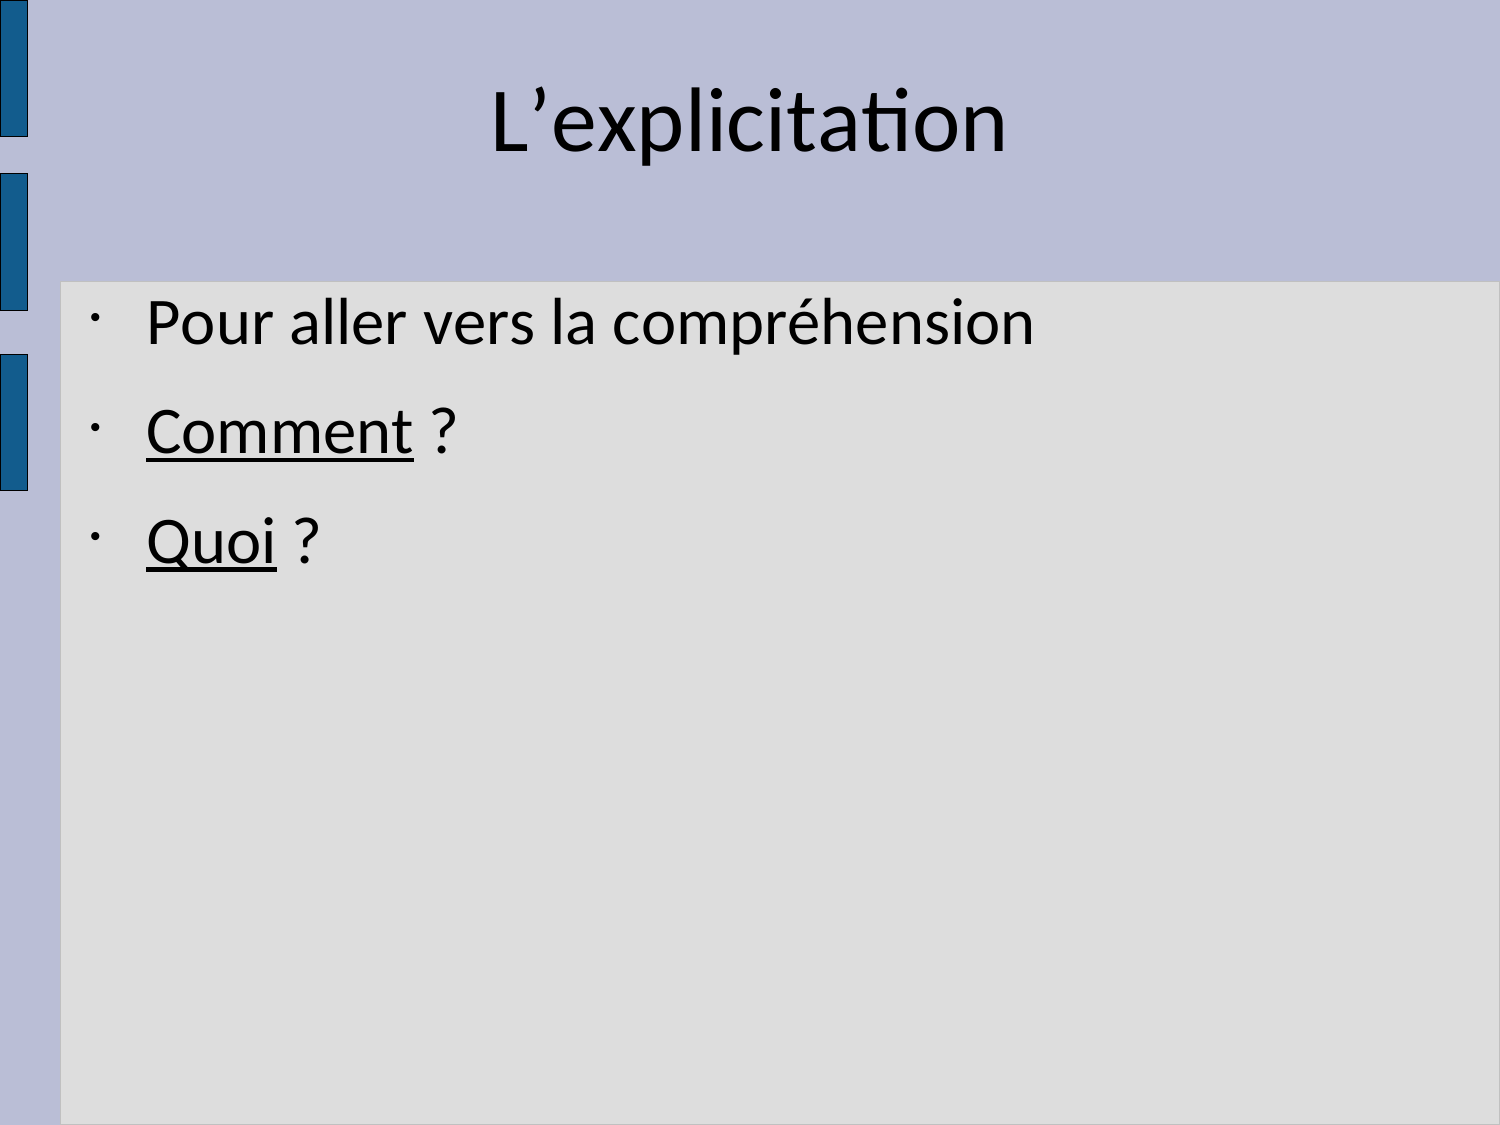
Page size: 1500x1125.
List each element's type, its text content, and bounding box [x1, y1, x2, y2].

title L’explicitation [75, 45, 1425, 233]
list Pour aller vers la compréhension Comment ? Quoi ? [75, 262, 1425, 1028]
